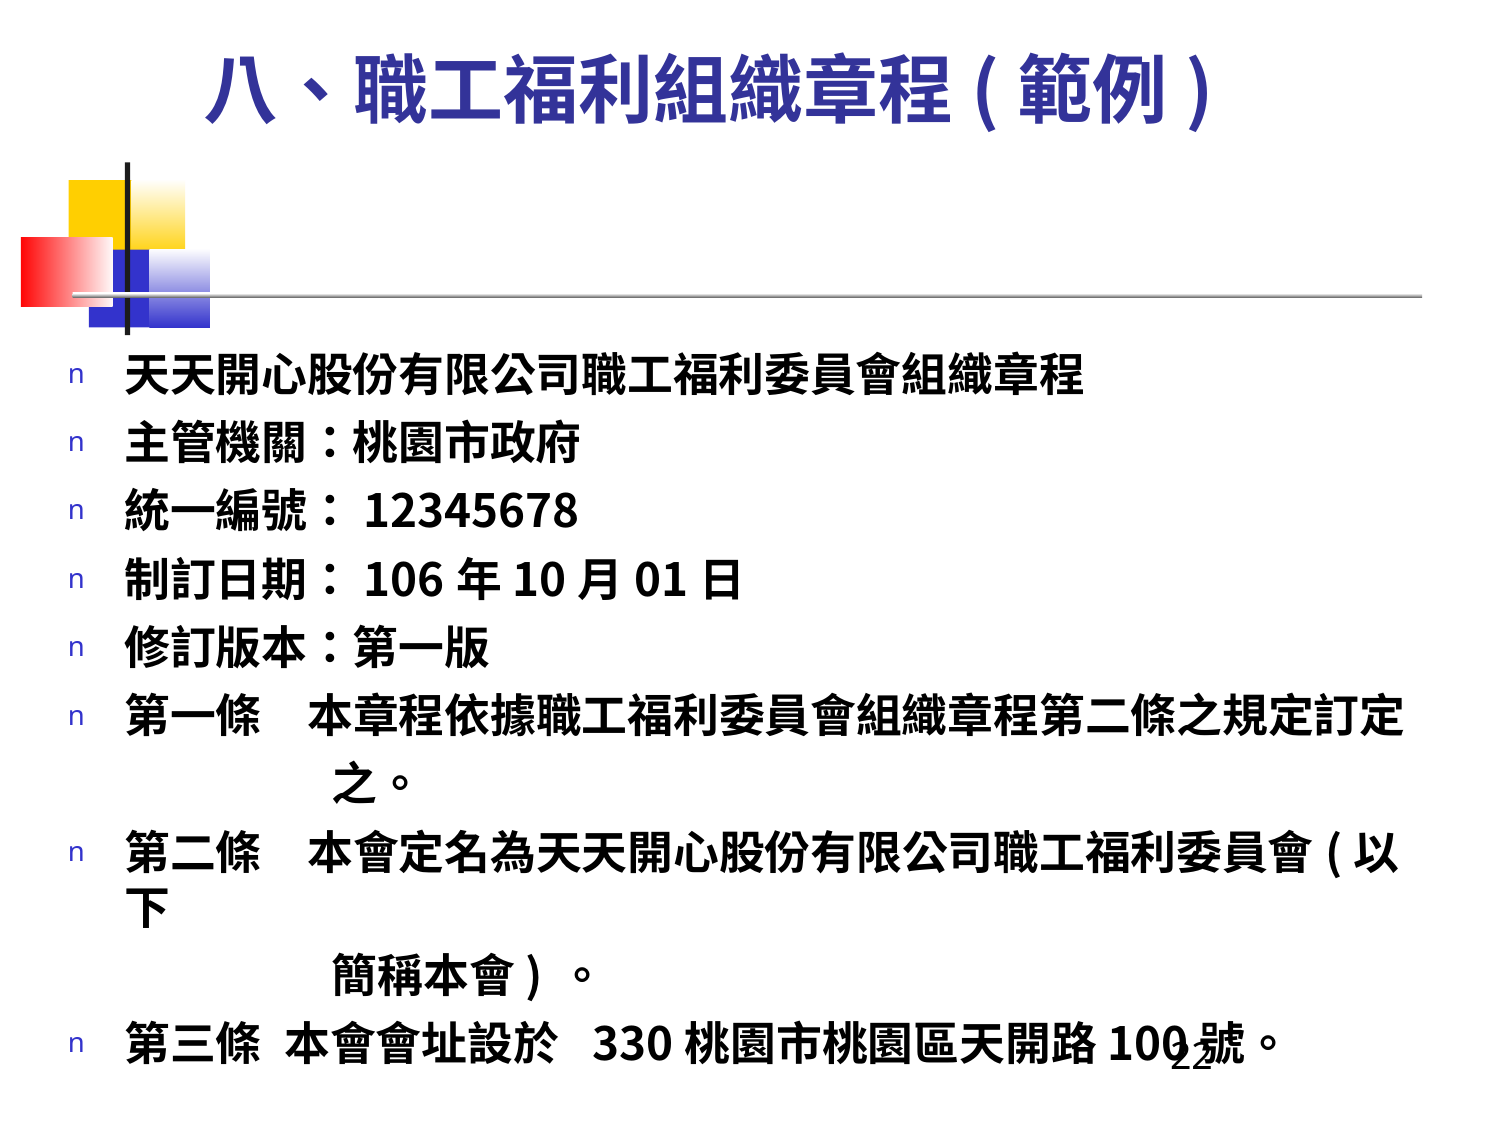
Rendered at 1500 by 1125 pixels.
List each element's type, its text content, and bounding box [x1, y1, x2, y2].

slide_number <編號> [1155, 1024, 1468, 1100]
title 八、職工福利組織章程(範例) [188, 35, 1468, 275]
list 天天開心股份有限公司職工福利委員會組織章程 主管機關：桃園市政府 統一編號：12345678 制訂日期：106年10月01日 修訂版本：第一版 第一條 本章程依據職工福利委員會組織章程第二條之規定訂定 之。 第二條 本會定名為天天開心股份有限公司職工福利委員會(以下 簡稱本會)。 第三條 本會會址設於 330桃園市桃園區天開路100號。 [53, 338, 1459, 1059]
